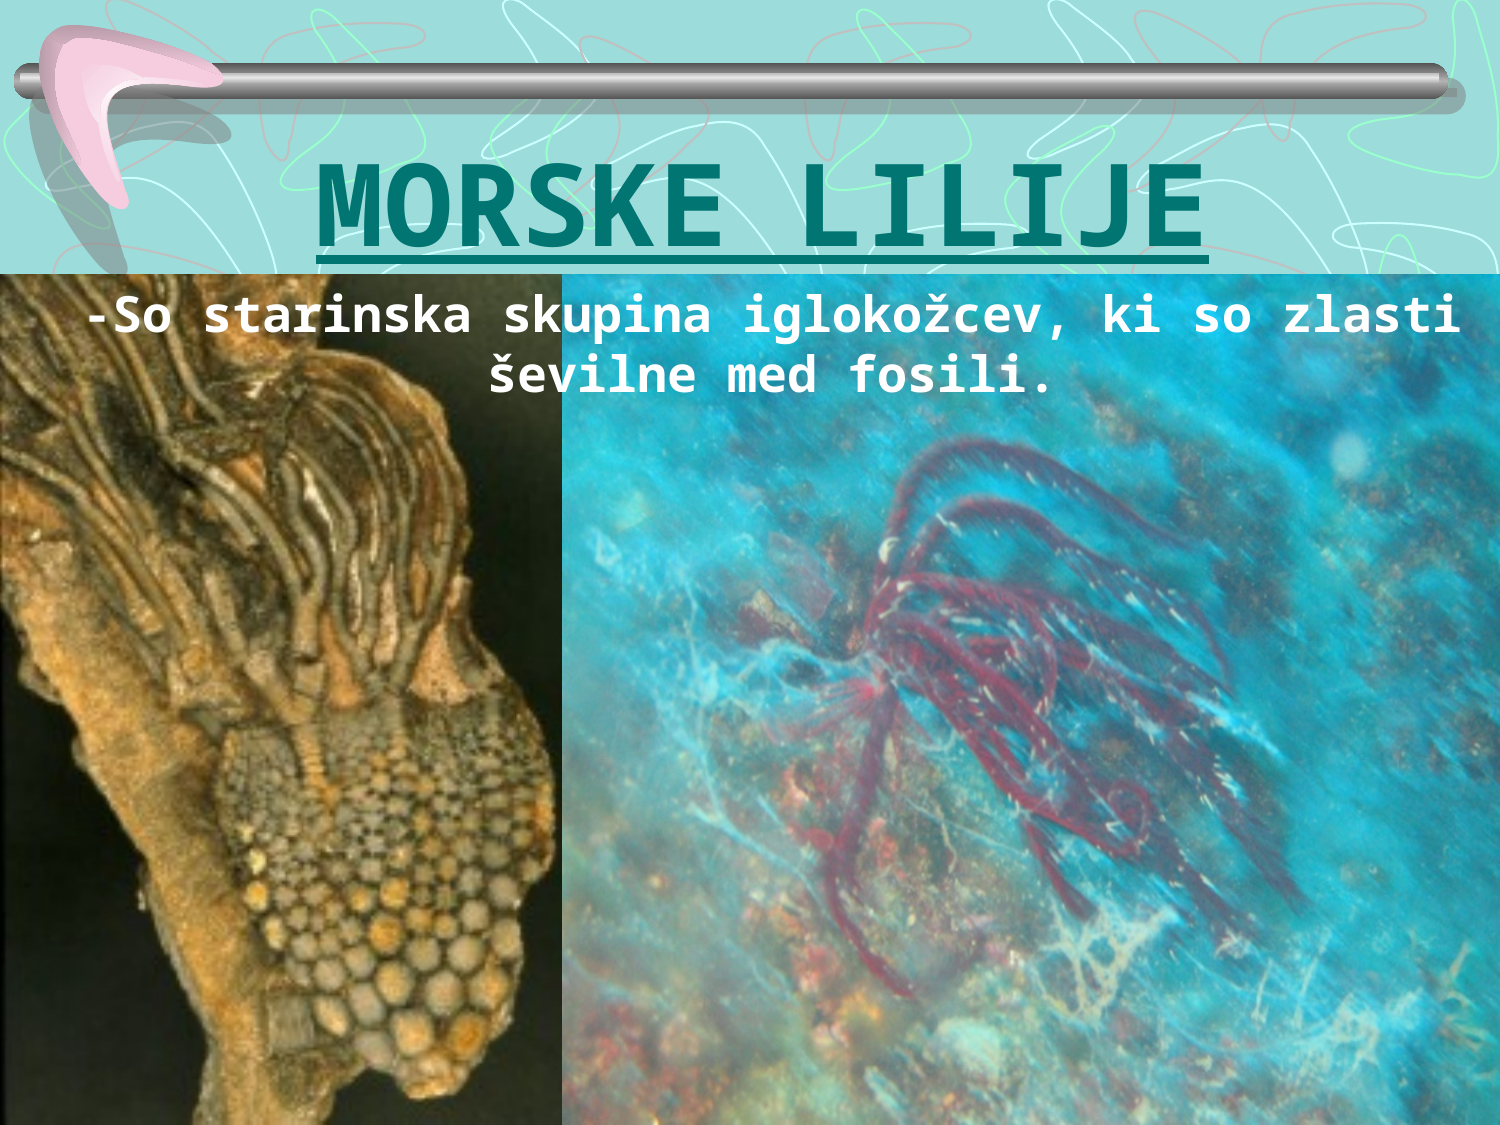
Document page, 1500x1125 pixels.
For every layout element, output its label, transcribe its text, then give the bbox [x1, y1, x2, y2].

text_box -So starinska skupina iglokožcev, ki so zlasti ševilne med fosili. [0, 274, 1500, 410]
picture [0, 410, 1500, 1125]
text_box MORSKE LILIJE [75, 124, 1450, 274]
